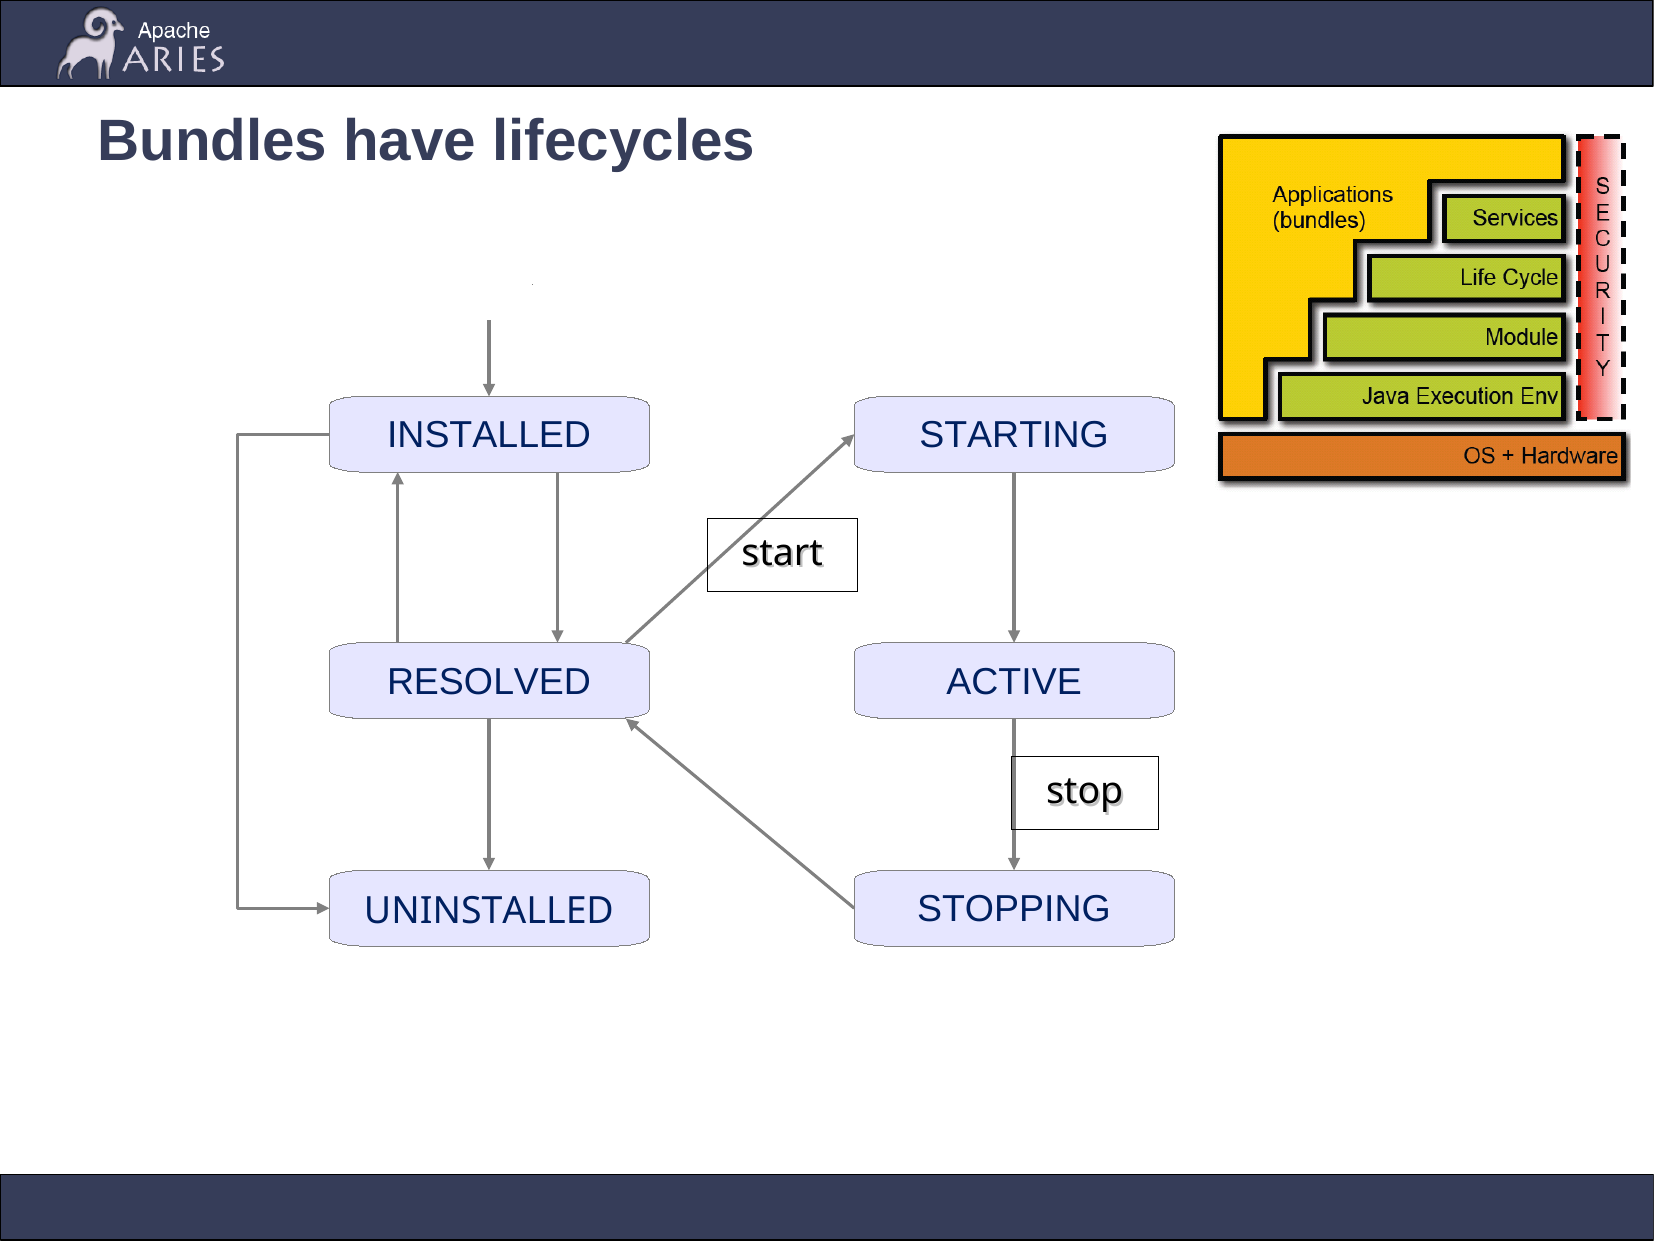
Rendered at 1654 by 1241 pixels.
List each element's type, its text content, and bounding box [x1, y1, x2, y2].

picture [47, 3, 232, 83]
picture [1185, 99, 1631, 496]
text_box STOPPING [854, 870, 1175, 947]
title Bundles have lifecycles [82, 78, 1571, 208]
text_box stop [1011, 756, 1159, 830]
text_box ACTIVE [854, 642, 1175, 719]
text_box start [707, 518, 858, 592]
text_box INSTALLED [329, 396, 650, 473]
text_box UNINSTALLED [329, 870, 650, 947]
text_box STARTING [854, 396, 1175, 473]
text_box RESOLVED [329, 642, 650, 719]
